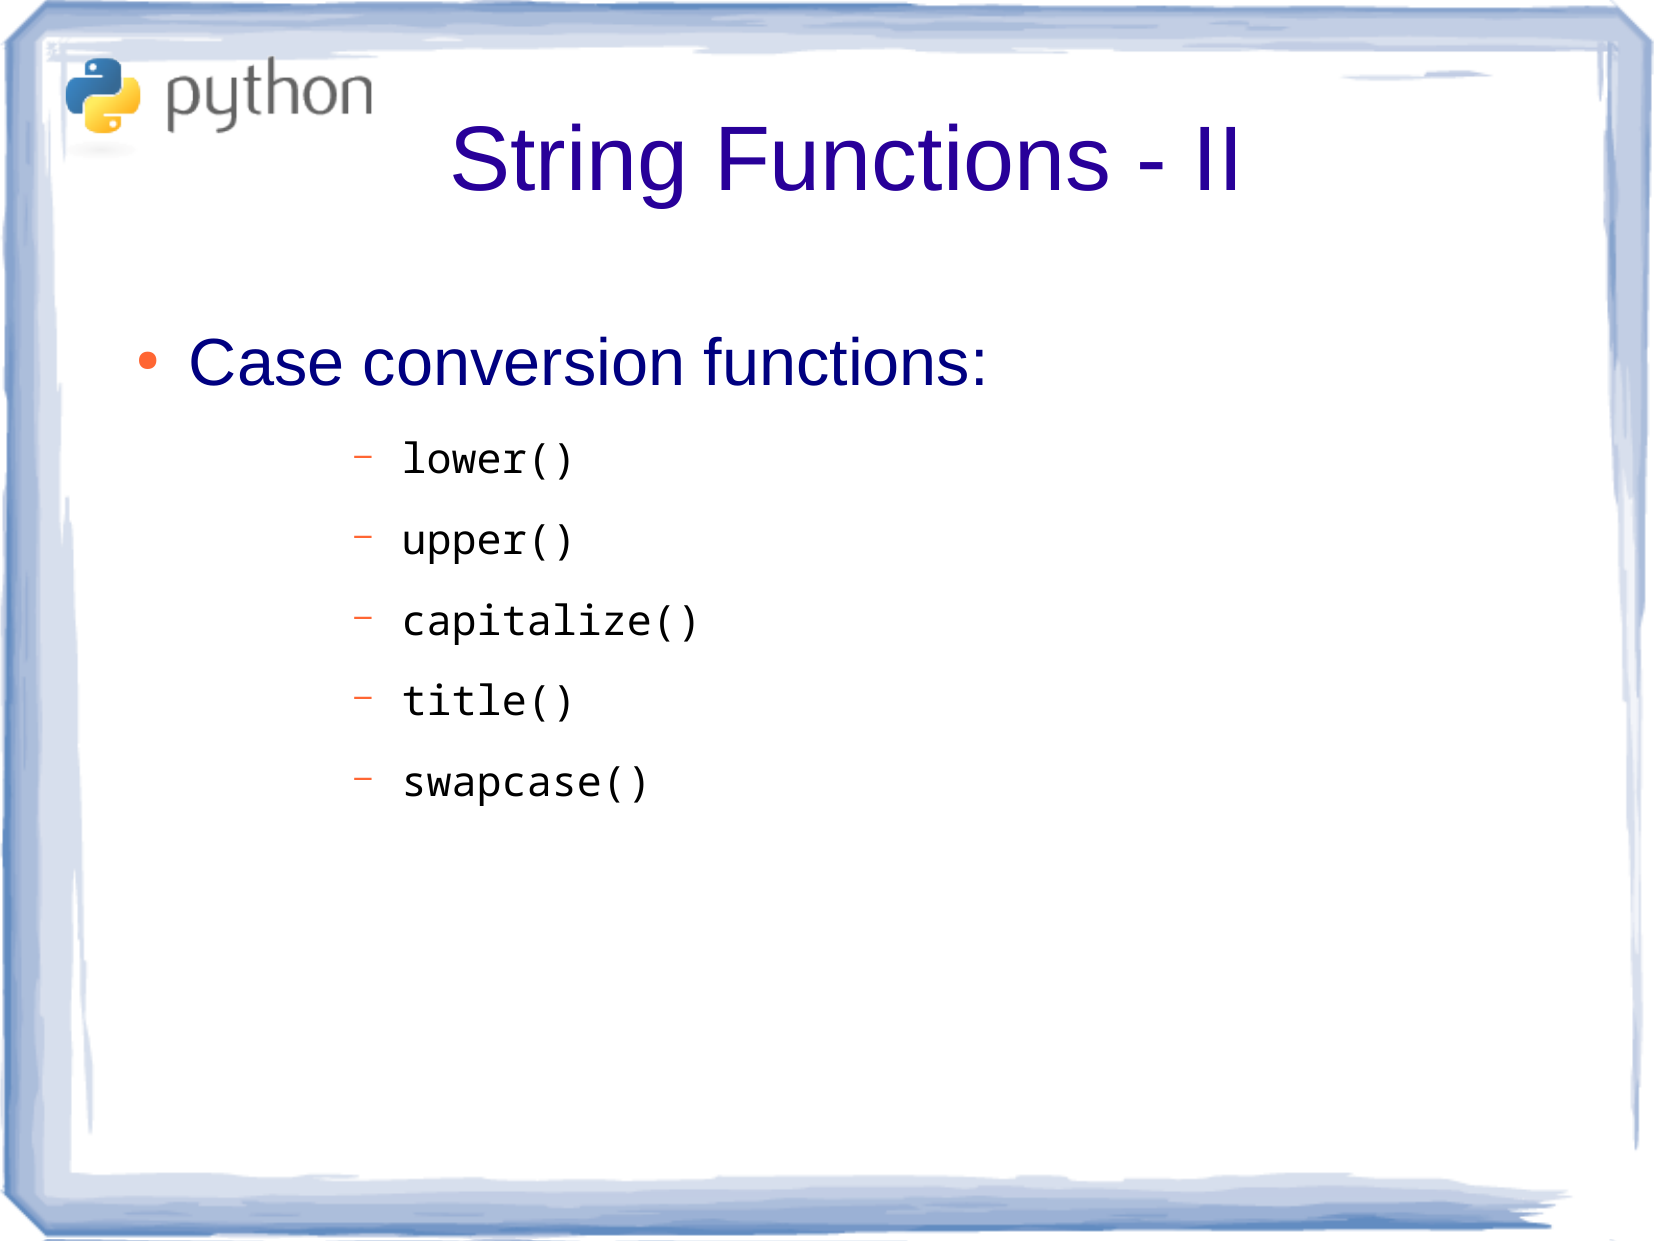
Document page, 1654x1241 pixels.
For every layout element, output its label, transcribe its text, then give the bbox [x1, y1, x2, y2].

list Case conversion functions: lower() upper() capitalize() title() swapcase() [118, 324, 1571, 990]
title String Functions - II [86, 55, 1576, 263]
picture [0, 0, 1654, 1241]
